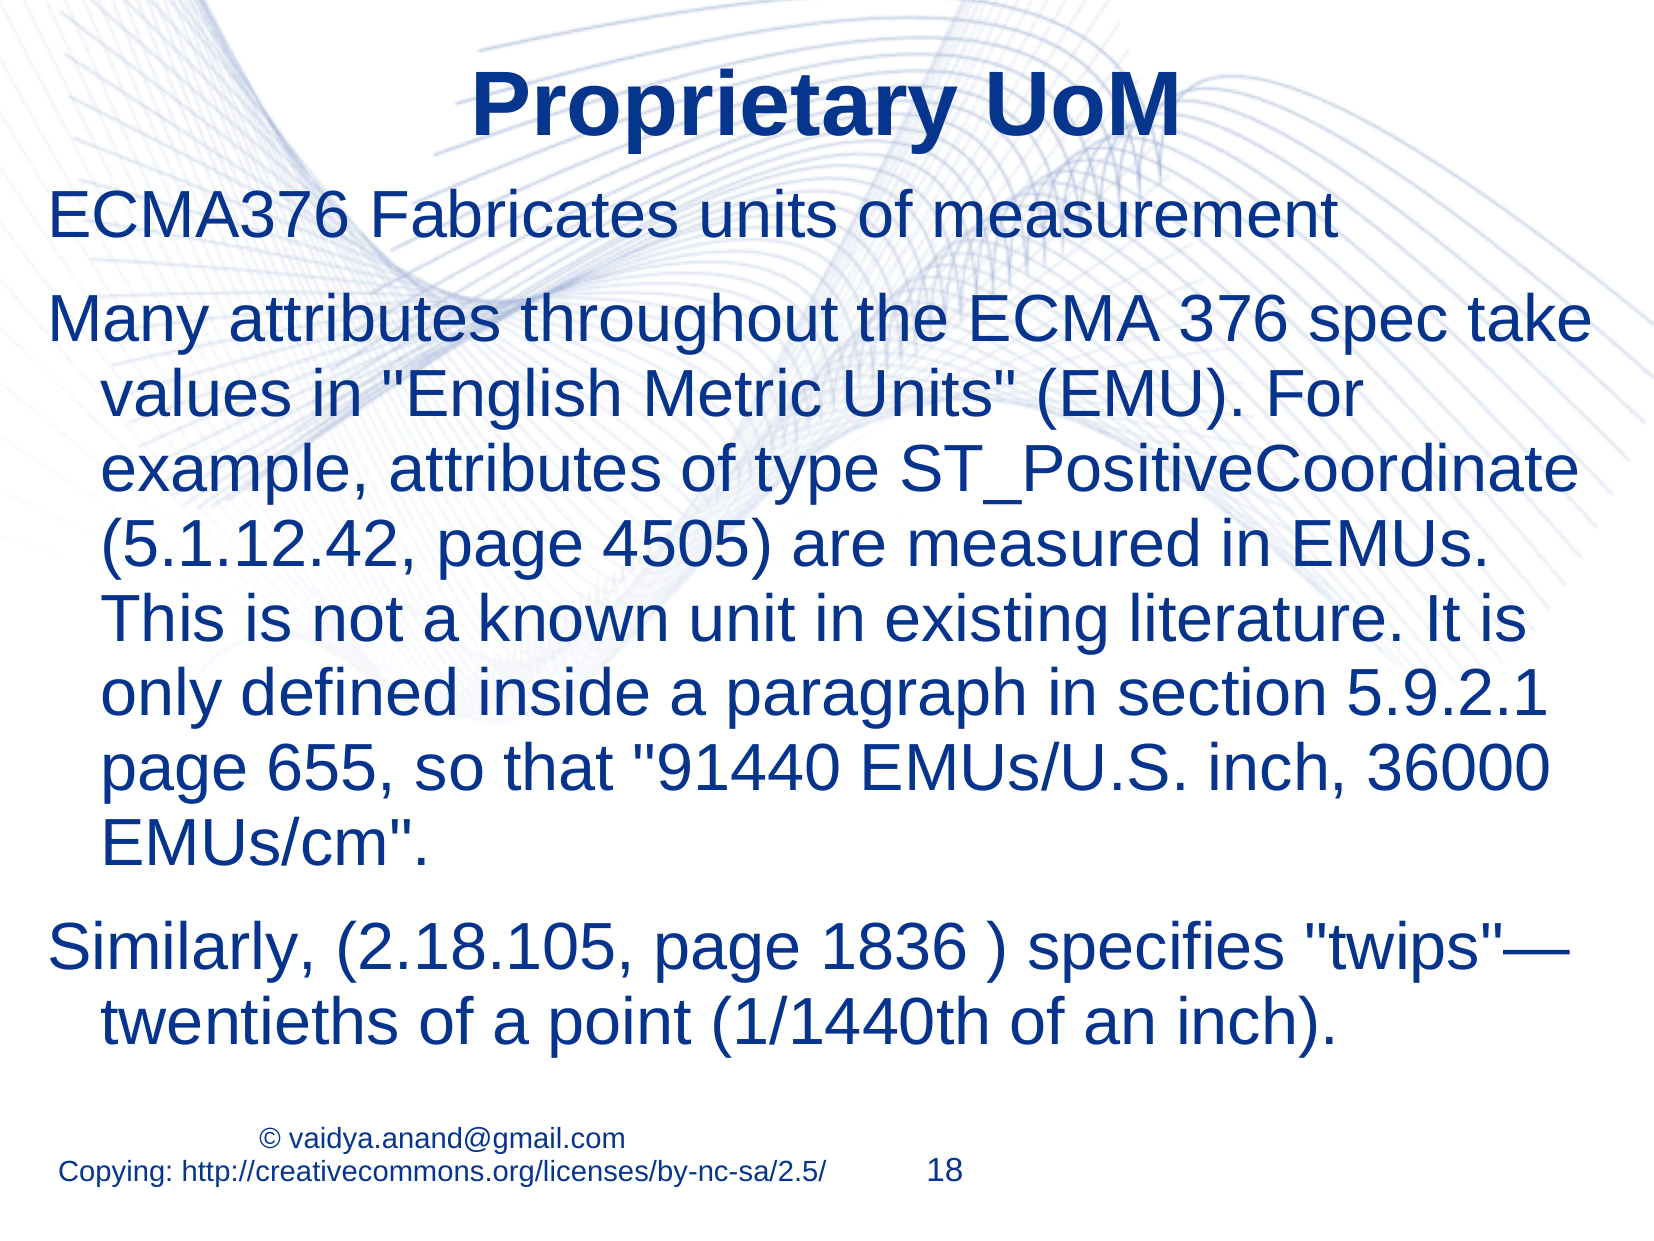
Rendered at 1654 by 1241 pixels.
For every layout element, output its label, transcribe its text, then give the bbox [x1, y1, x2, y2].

list ECMA376 Fabricates units of measurement Many attributes throughout the ECMA 376 spec take values in "English Metric Units" (EMU). For example, attributes of type ST_PositiveCoordinate (5.1.12.42, page 4505) are measured in EMUs. This is not a known unit in existing literature. It is only defined inside a paragraph in section 5.9.2.1 page 655, so that "91440 EMUs/U.S. inch, 36000 EMUs/cm". Similarly, (2.18.105, page 1836 ) specifies "twips"—twentieths of a point (1/1440th of an inch). [29, 177, 1625, 1108]
title Proprietary UoM [29, 36, 1625, 170]
picture [0, 0, 1654, 1241]
